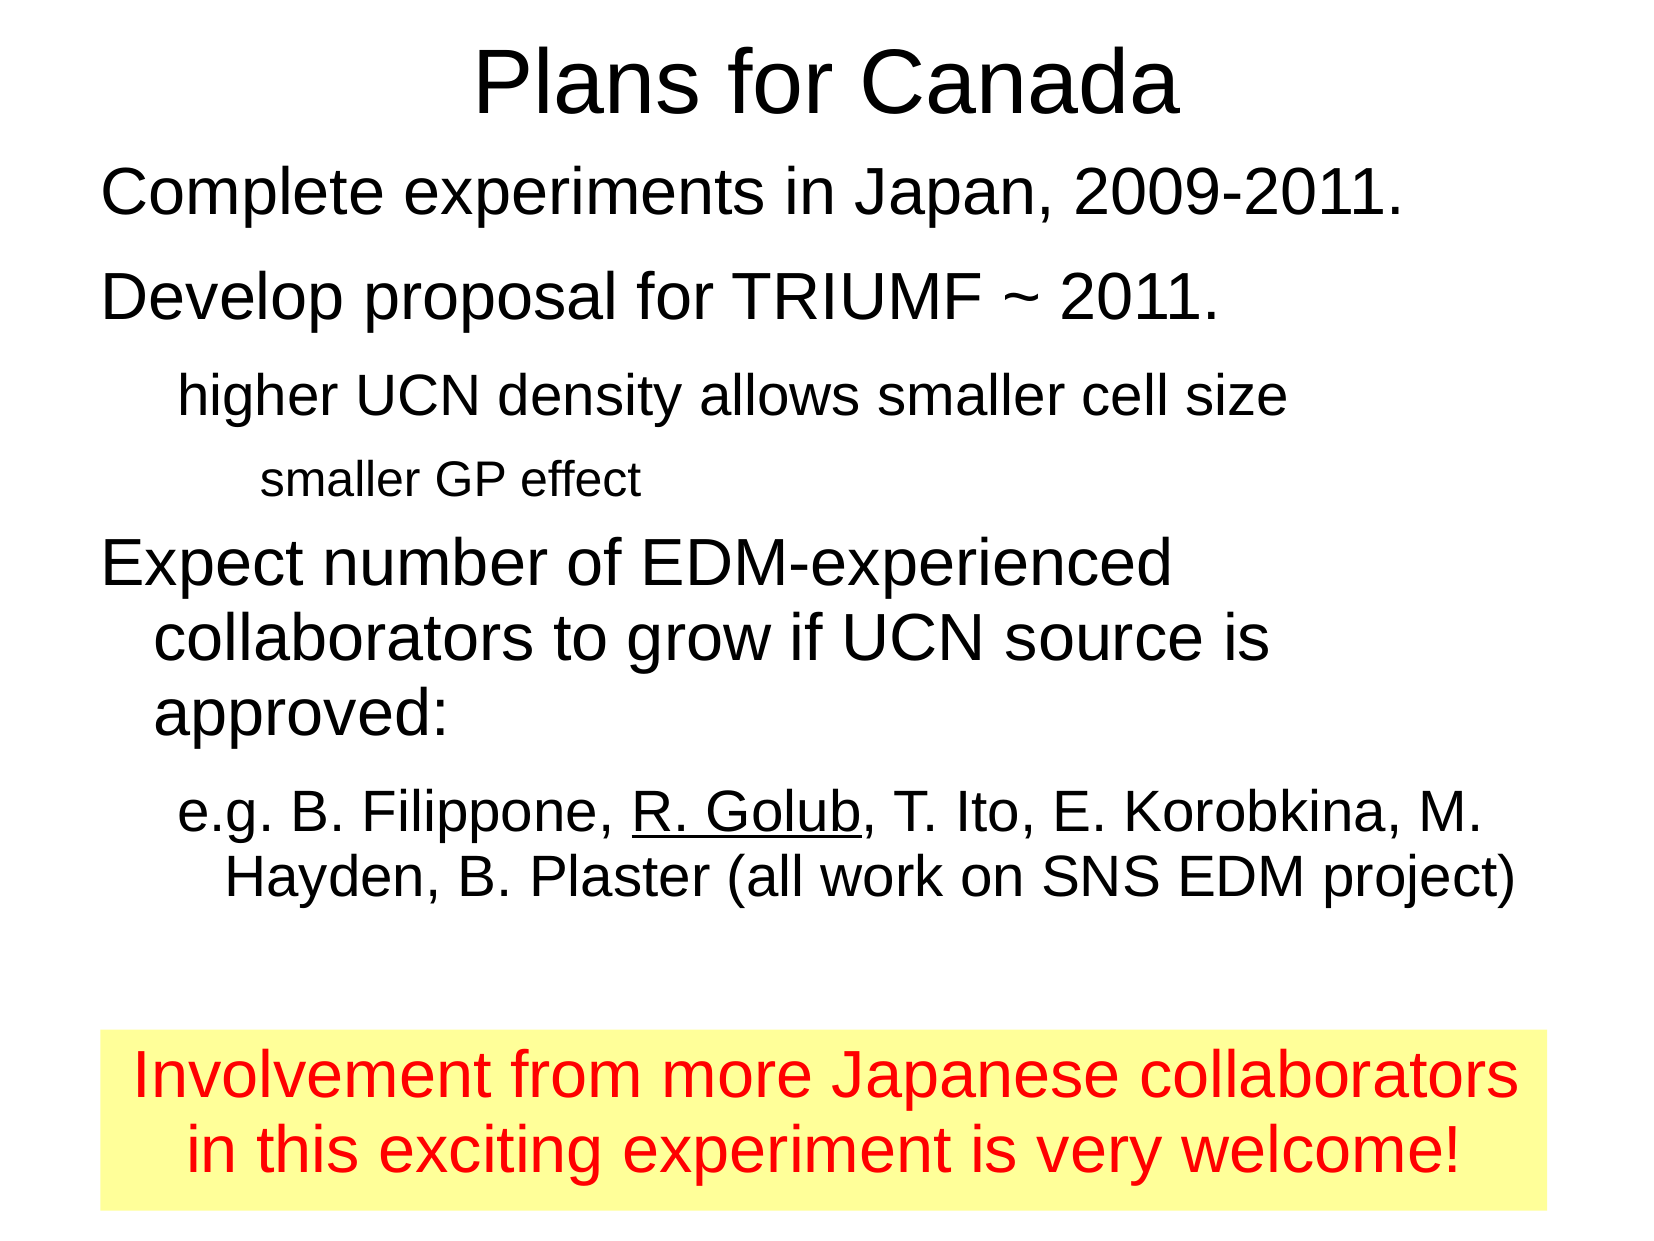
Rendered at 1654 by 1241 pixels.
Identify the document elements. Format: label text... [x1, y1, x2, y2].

text_box Involvement from more Japanese collaborators in this exciting experiment is very welcome! [100, 1029, 1548, 1211]
title Plans for Canada [82, 17, 1571, 146]
list Complete experiments in Japan, 2009-2011. Develop proposal for TRIUMF ~ 2011. higher UCN density allows smaller cell size smaller GP effect Expect number of EDM-experienced collaborators to grow if UCN source is approved: e.g. B. Filippone, R. Golub, T. Ito, E. Korobkina, M. Hayden, B. Plaster (all work on SNS EDM project) [82, 154, 1571, 980]
